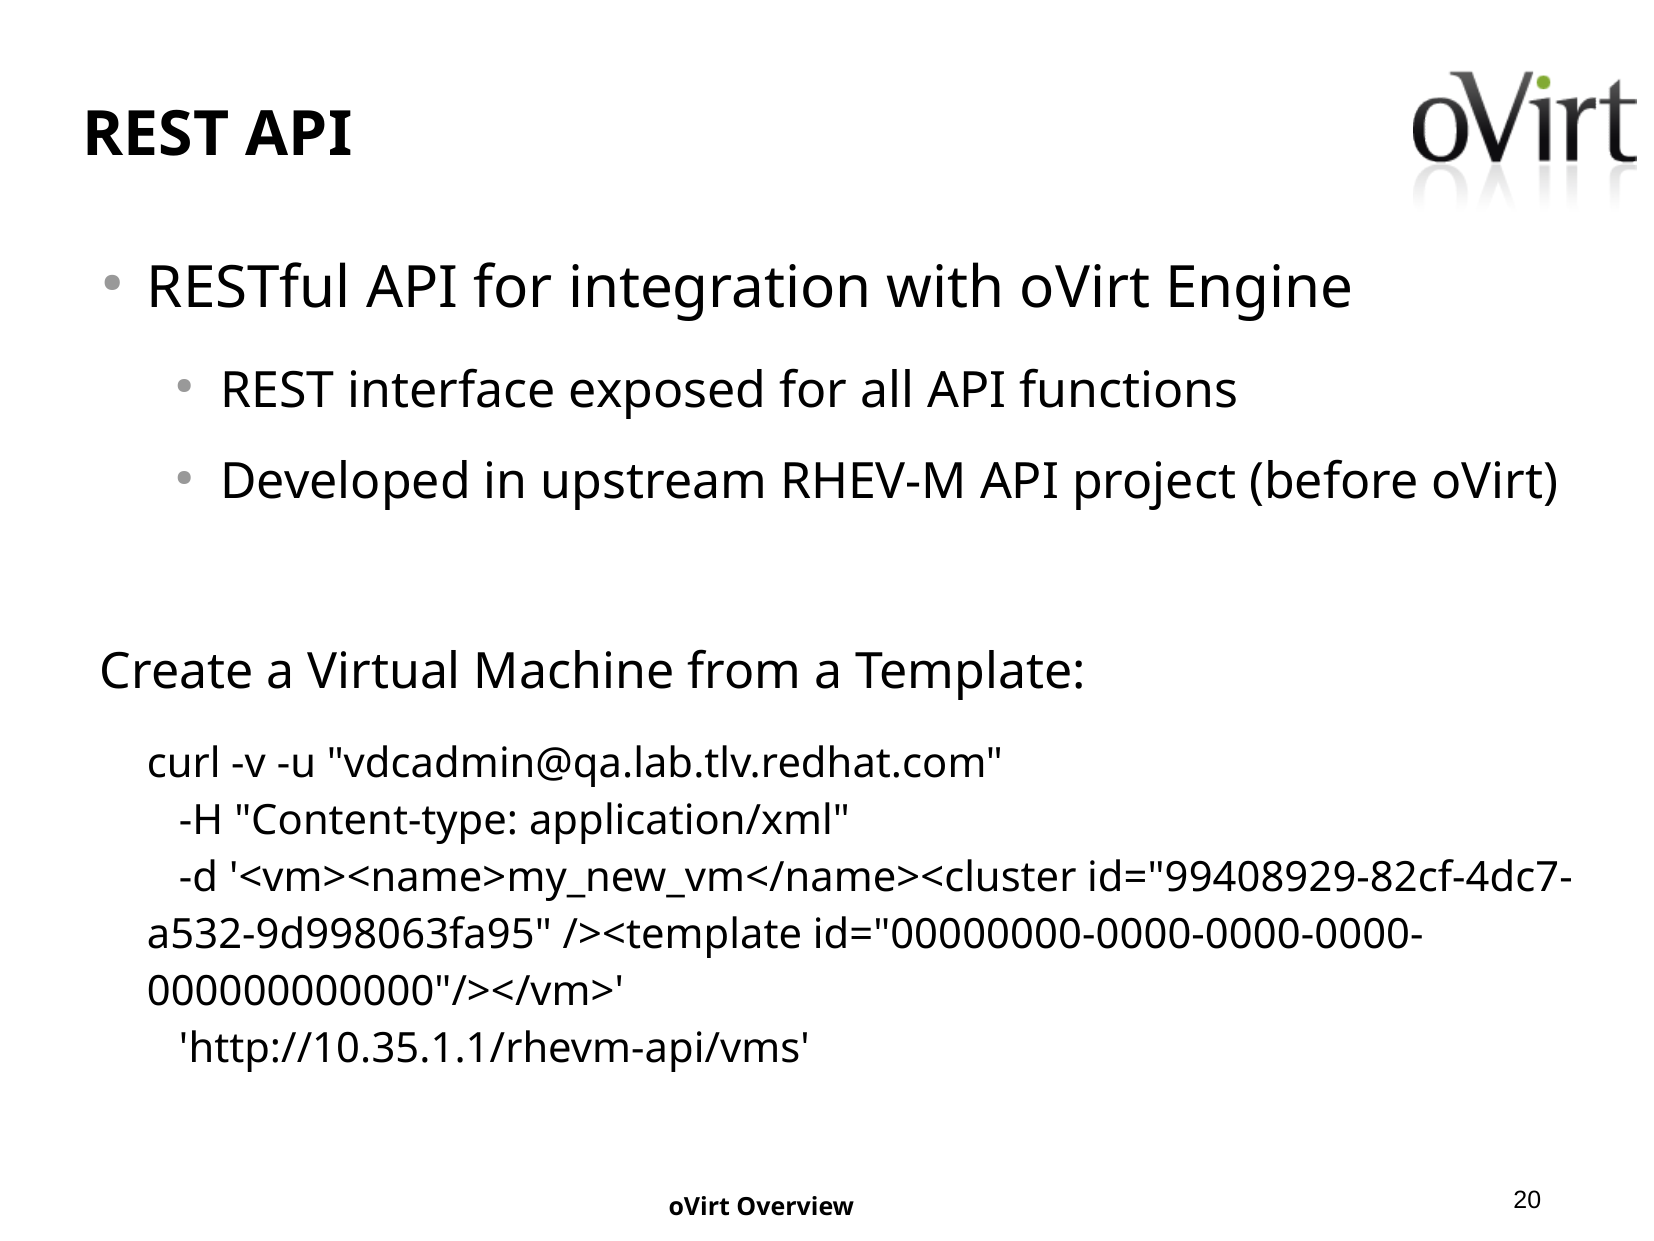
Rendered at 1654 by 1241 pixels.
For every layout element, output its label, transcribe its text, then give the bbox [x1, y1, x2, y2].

picture [1571, 63, 1637, 212]
list RESTful API for integration with oVirt Engine REST interface exposed for all API functions Developed in upstream RHEV-M API project (before oVirt) Create a Virtual Machine from a Template: curl -v -u "vdcadmin@qa.lab.tlv.redhat.com" -H "Content-type: application/xml" -d '<vm><name>my_new_vm</name><cluster id="99408929-82cf-4dc7-a532-9d998063fa95" /><template id="00000000-0000-0000-0000-000000000000"/></vm>' 'http://10.35.1.1/rhevm-api/vms' [86, 244, 1576, 1110]
title REST API [82, 37, 1571, 226]
